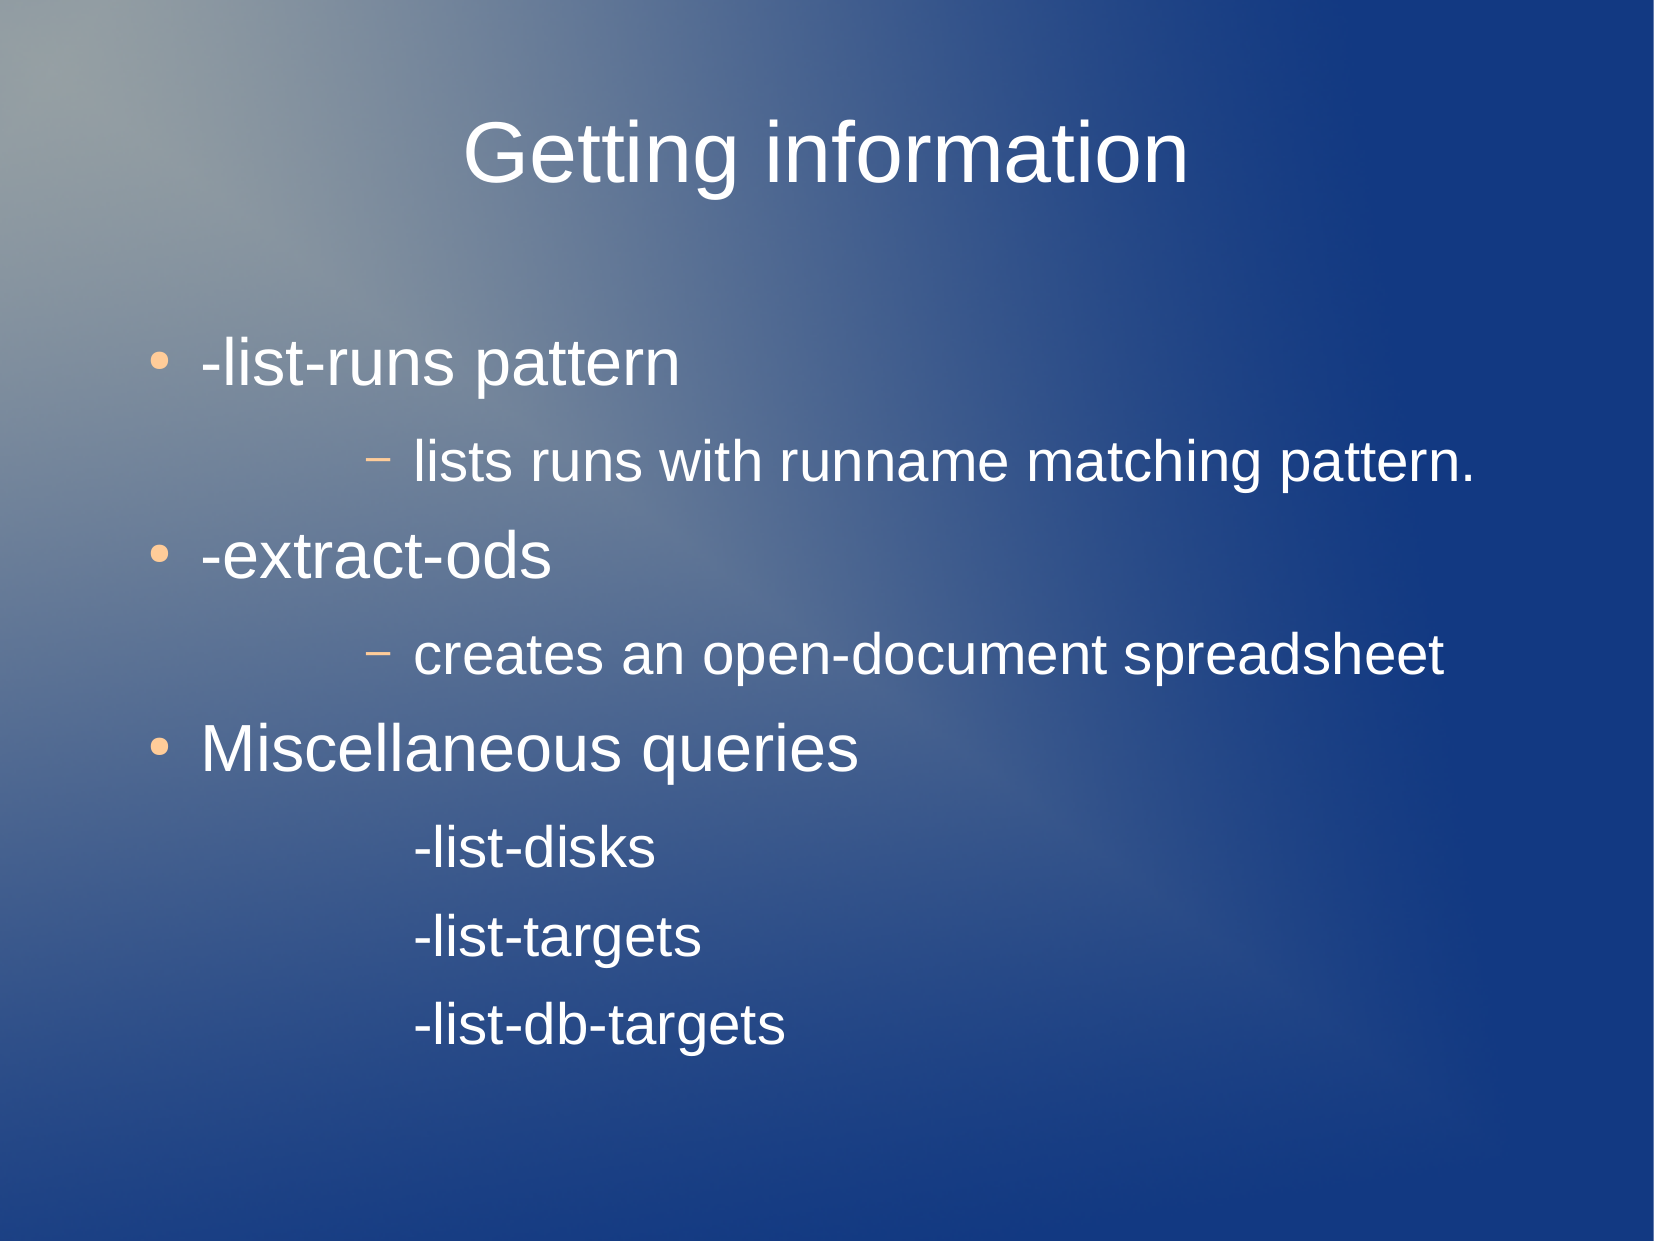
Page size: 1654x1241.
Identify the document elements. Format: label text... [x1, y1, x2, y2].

title Getting information [82, 49, 1571, 257]
picture [0, 0, 1654, 1241]
list -list-runs pattern lists runs with runname matching pattern. -extract-ods creates an open-document spreadsheet Miscellaneous queries -list-disks -list-targets -list-db-targets [129, 324, 1489, 1060]
